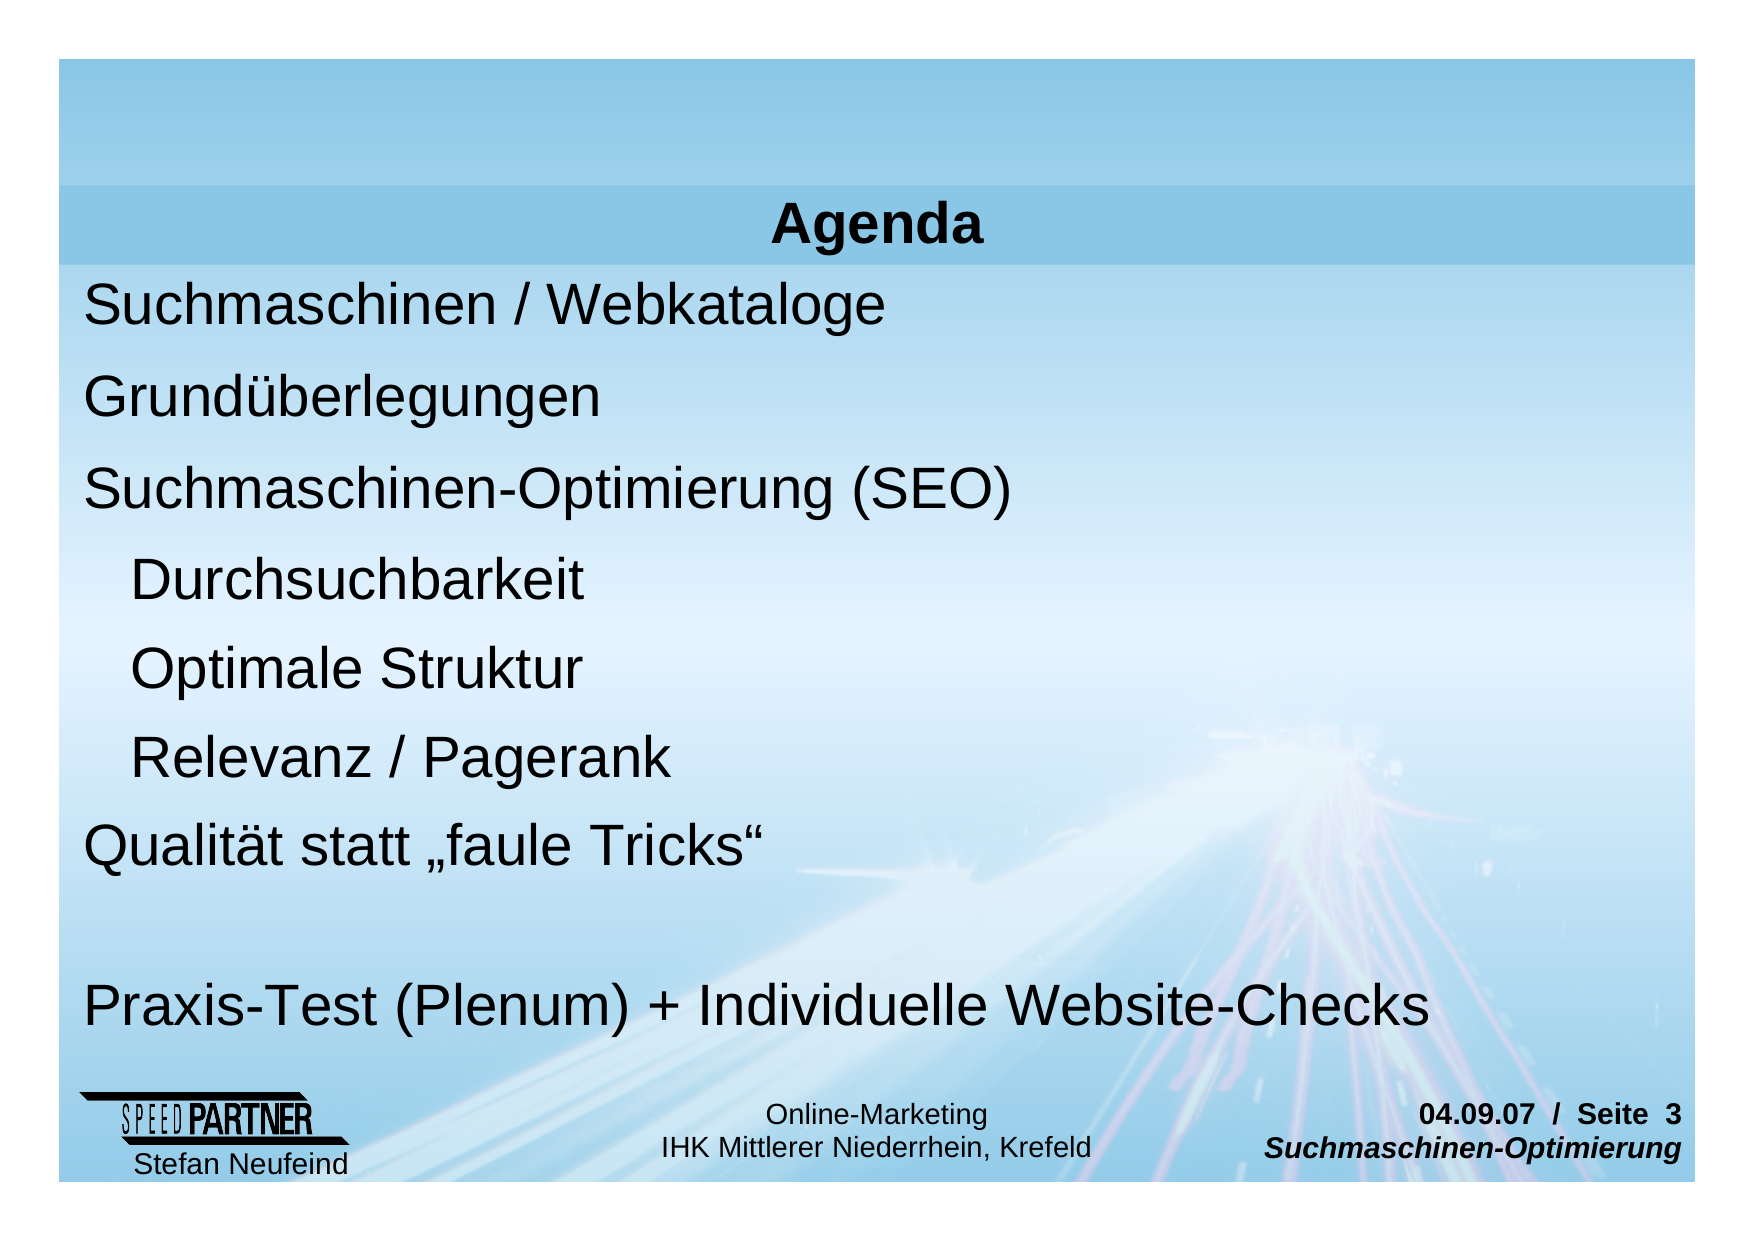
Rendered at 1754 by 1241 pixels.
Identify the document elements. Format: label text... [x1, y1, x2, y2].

list Suchmaschinen / Webkataloge Grundüberlegungen Suchmaschinen-Optimierung (SEO) Durchsuchbarkeit Optimale Struktur Relevanz / Pagerank Qualität statt „faule Tricks“ Praxis-Test (Plenum) + Individuelle Website-Checks [71, 272, 1695, 1055]
picture [59, 59, 1695, 185]
title Agenda [59, 190, 1695, 257]
picture [59, 265, 1695, 1182]
